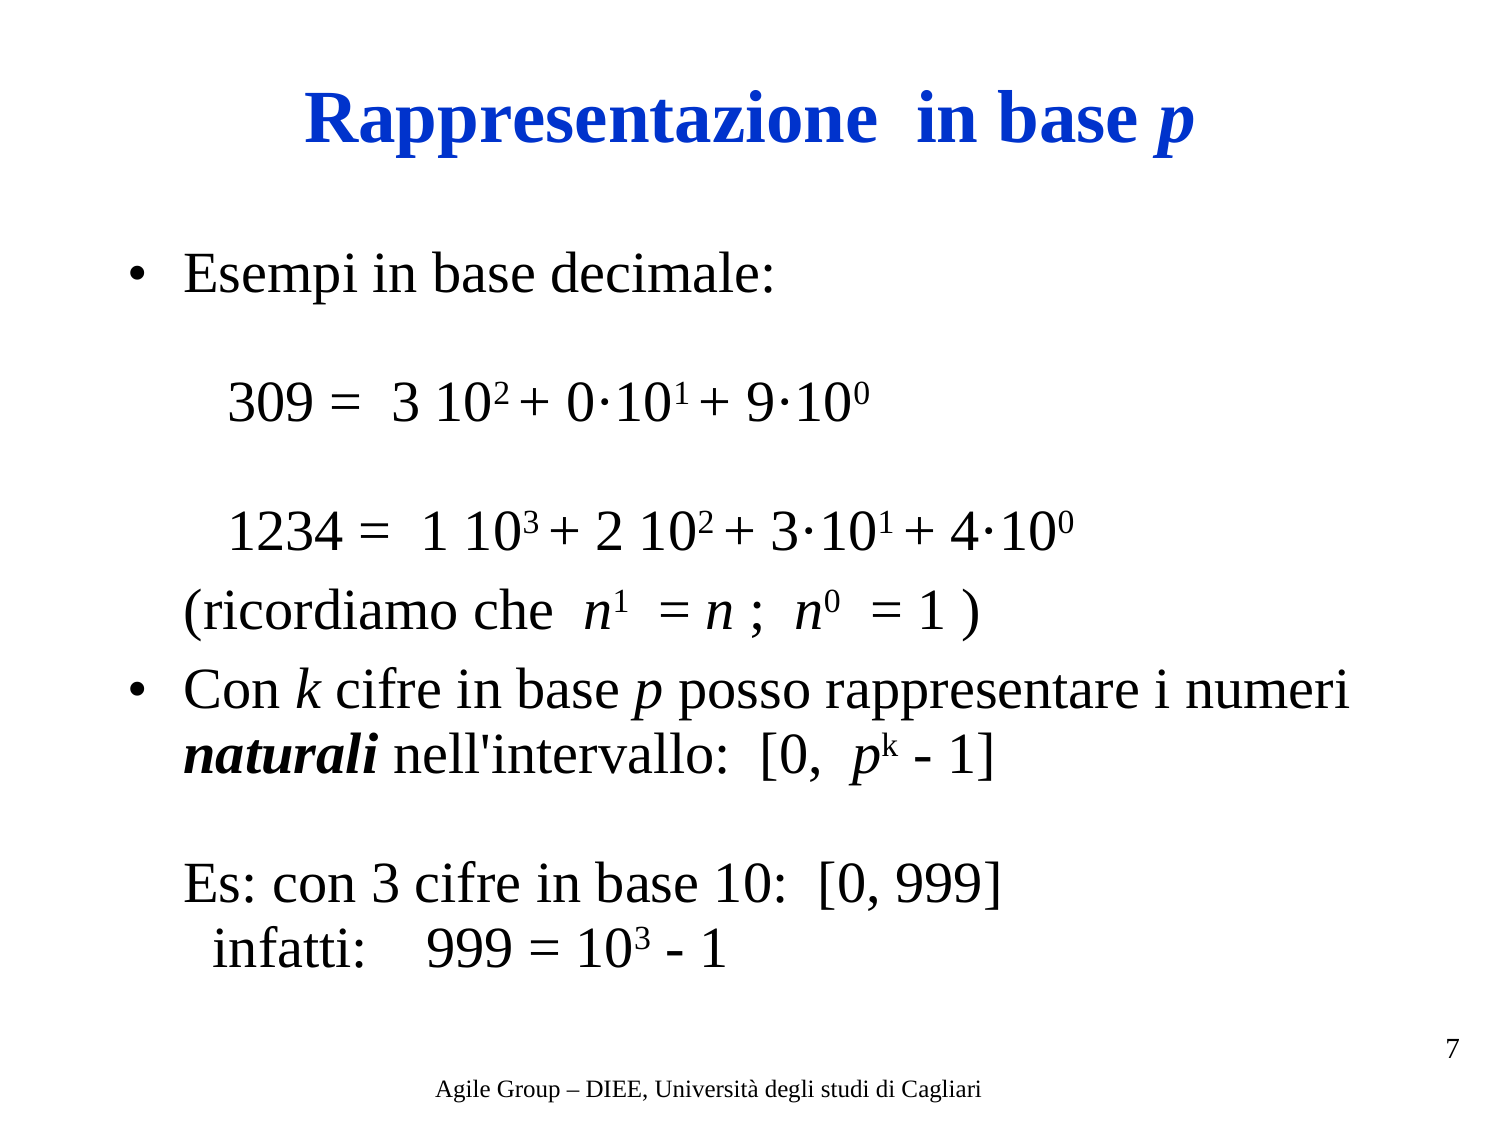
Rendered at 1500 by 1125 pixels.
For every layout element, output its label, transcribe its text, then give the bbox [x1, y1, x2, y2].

list Esempi in base decimale: 309 = 3 102 + 0·101 + 9·100 1234 = 1 103 + 2 102 + 3·101 + 4·100 (ricordiamo che n1 = n ; n0 = 1 ) Con k cifre in base p posso rappresentare i numeri naturali nell'intervallo: [0, pk - 1] Es: con 3 cifre in base 10: [0, 999] infatti: 999 = 103 - 1 [112, 232, 1388, 988]
title Rappresentazione in base p [112, 36, 1388, 199]
